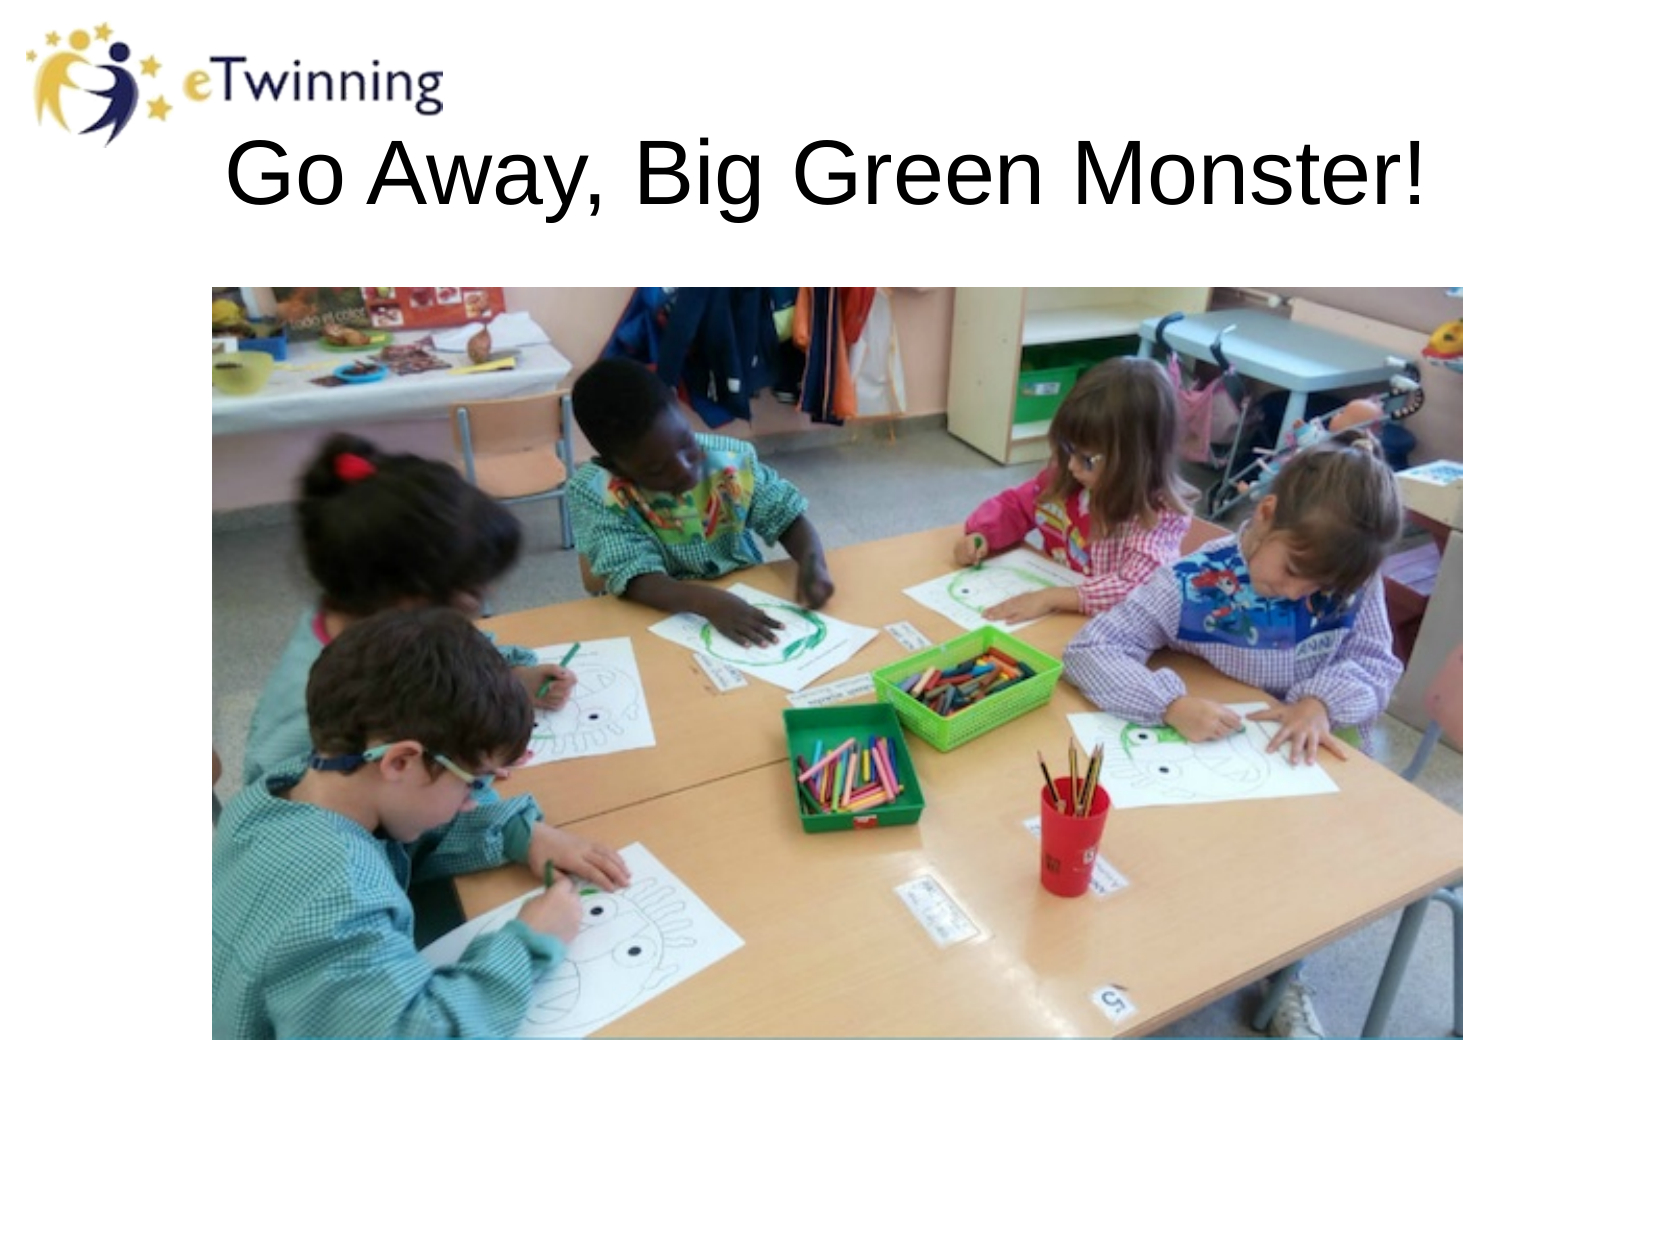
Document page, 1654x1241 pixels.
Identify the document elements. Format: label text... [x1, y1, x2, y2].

picture [26, 20, 443, 148]
title Go Away, Big Green Monster! [82, 88, 1571, 257]
picture [212, 287, 1463, 1040]
